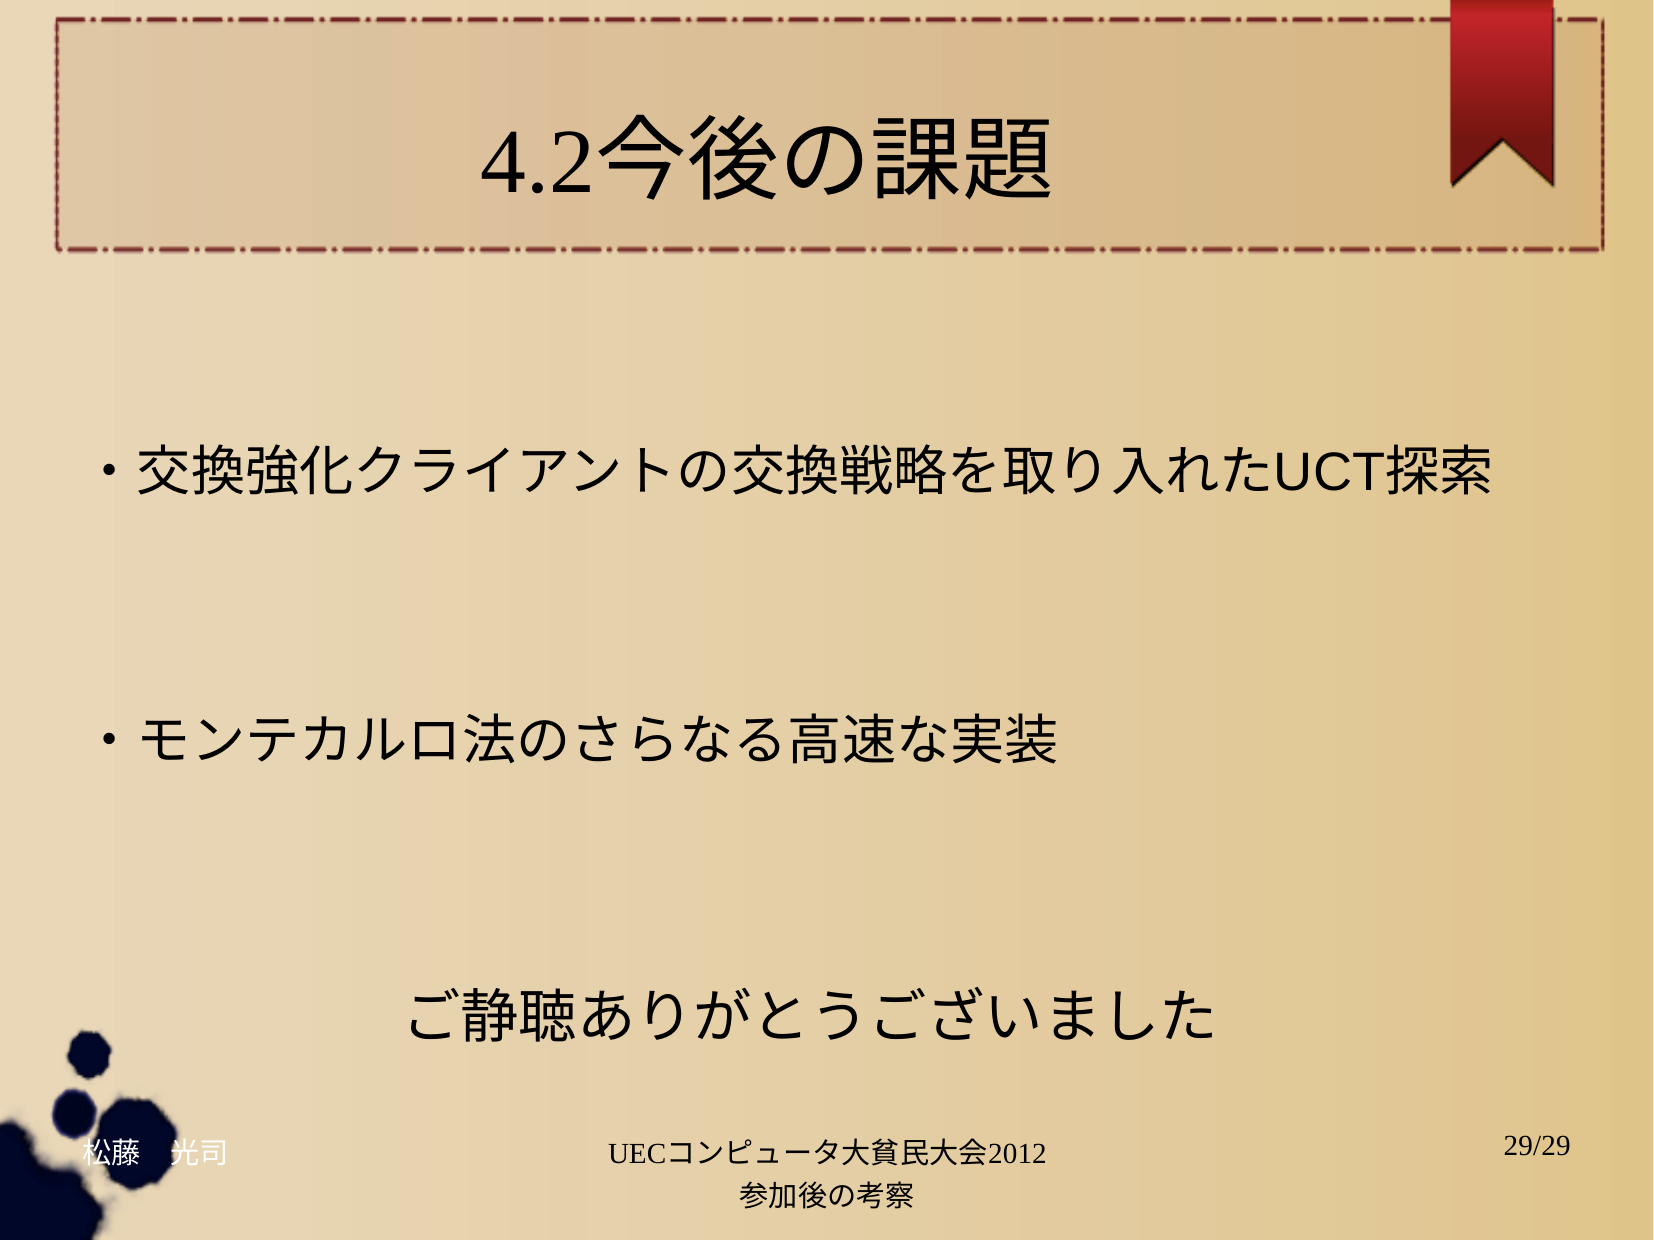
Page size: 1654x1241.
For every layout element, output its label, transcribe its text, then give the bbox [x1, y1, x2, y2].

subtitle ・交換強化クライアントの交換戦略を取り入れたUCT探索 ・モンテカルロ法のさらなる高速な実装 ご静聴ありがとうございました [82, 290, 1538, 1010]
picture [0, 0, 1654, 1240]
title 4.2今後の課題 [82, 49, 1453, 257]
